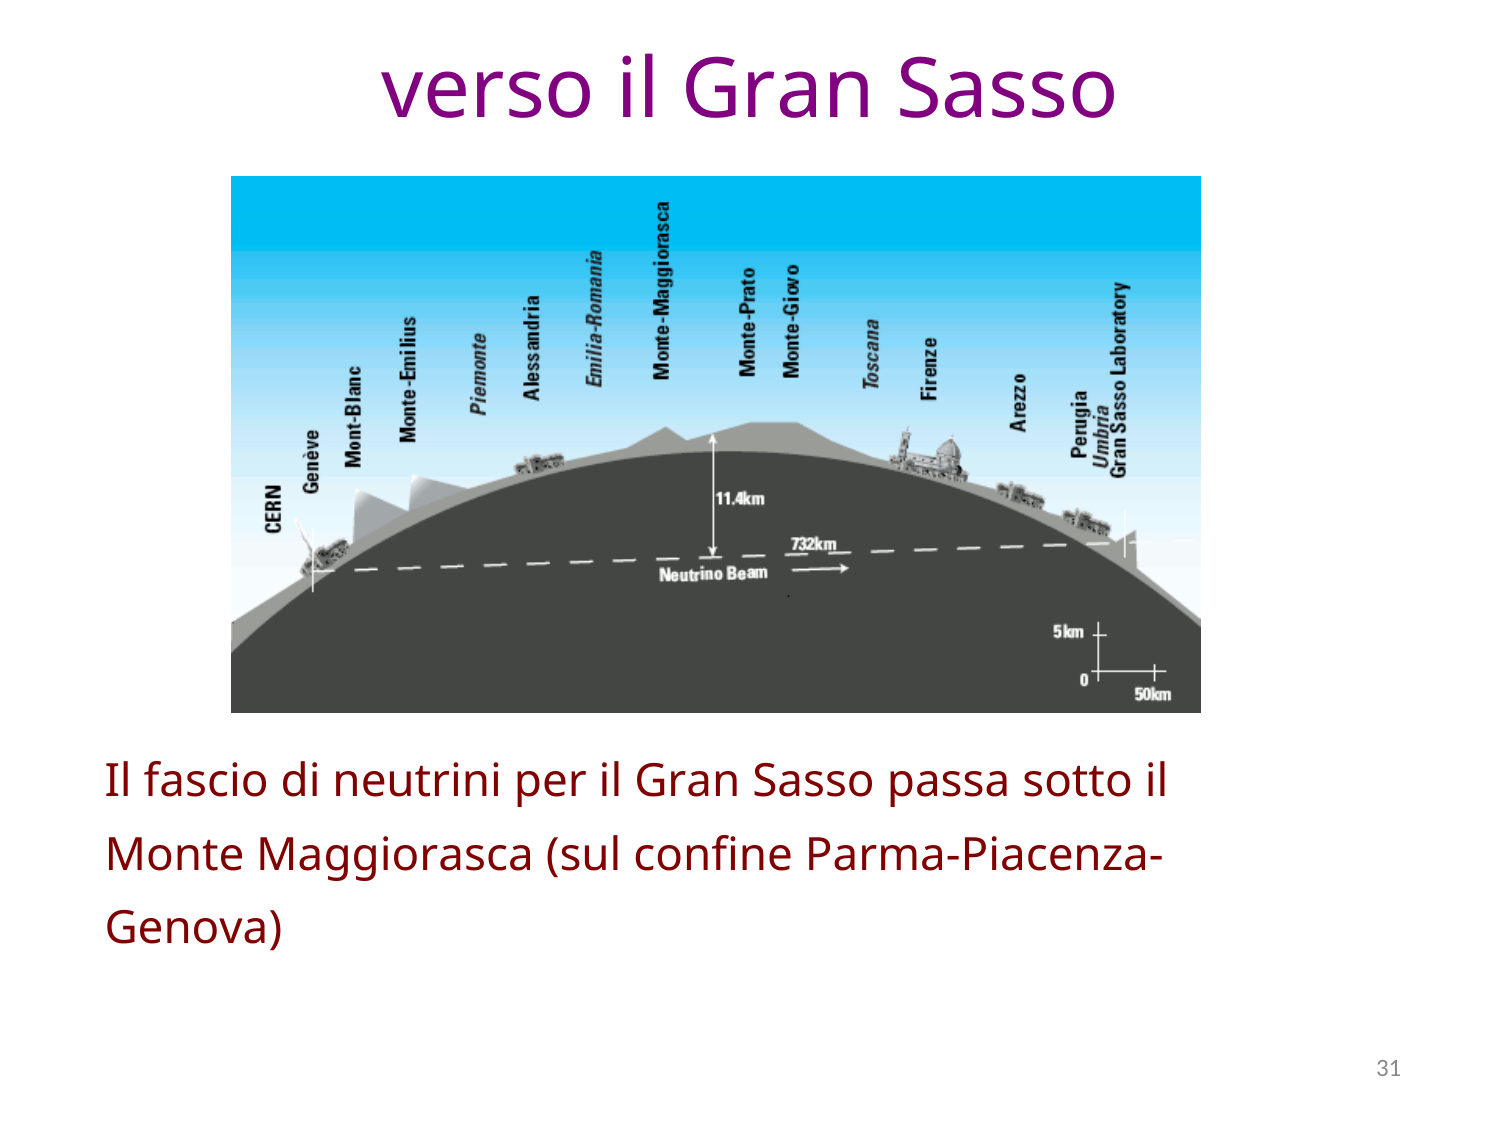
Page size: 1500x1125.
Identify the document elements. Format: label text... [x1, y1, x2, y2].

text_box verso il Gran Sasso [76, 0, 1426, 135]
text_box <numero> [1074, 1042, 1417, 1095]
picture [231, 251, 1201, 713]
text_box Il fascio di neutrini per il Gran Sasso passa sotto il Monte Maggiorasca (sul confine Parma-Piacenza-Genova) [104, 730, 1315, 956]
